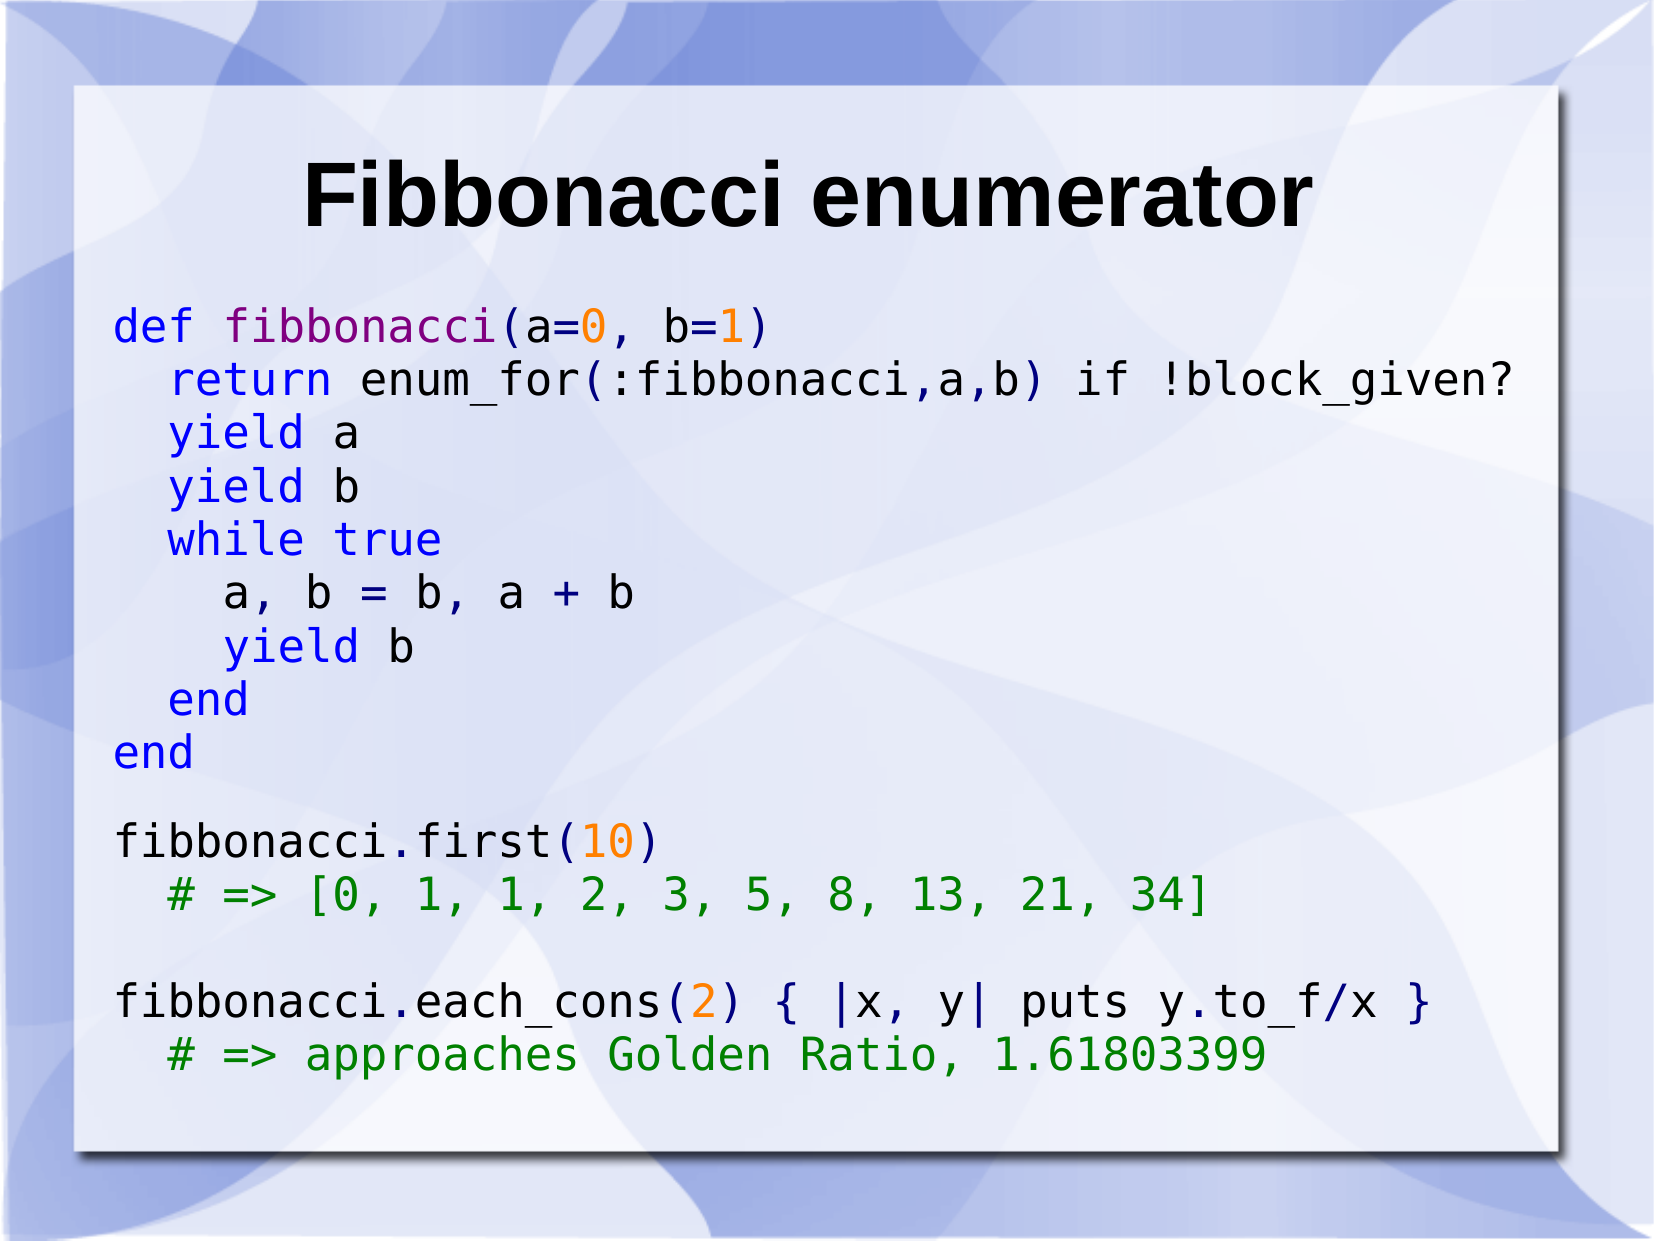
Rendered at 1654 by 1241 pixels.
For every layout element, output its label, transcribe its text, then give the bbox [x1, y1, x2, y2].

text_box fibbonacci.each_cons(2) { |x, y| puts y.to_f/x } # => approaches Golden Ratio, 1.61803399 [112, 975, 1463, 1088]
text_box fibbonacci.first(10) # => [0, 1, 1, 2, 3, 5, 8, 13, 21, 34] [112, 815, 1426, 922]
text_box def fibbonacci(a=0, b=1) return enum_for(:fibbonacci,a,b) if !block_given? yield a yield b while true a, b = b, a + b yield b end end [112, 300, 1538, 780]
picture [0, 0, 1654, 1241]
title Fibbonacci enumerator [82, 90, 1536, 298]
